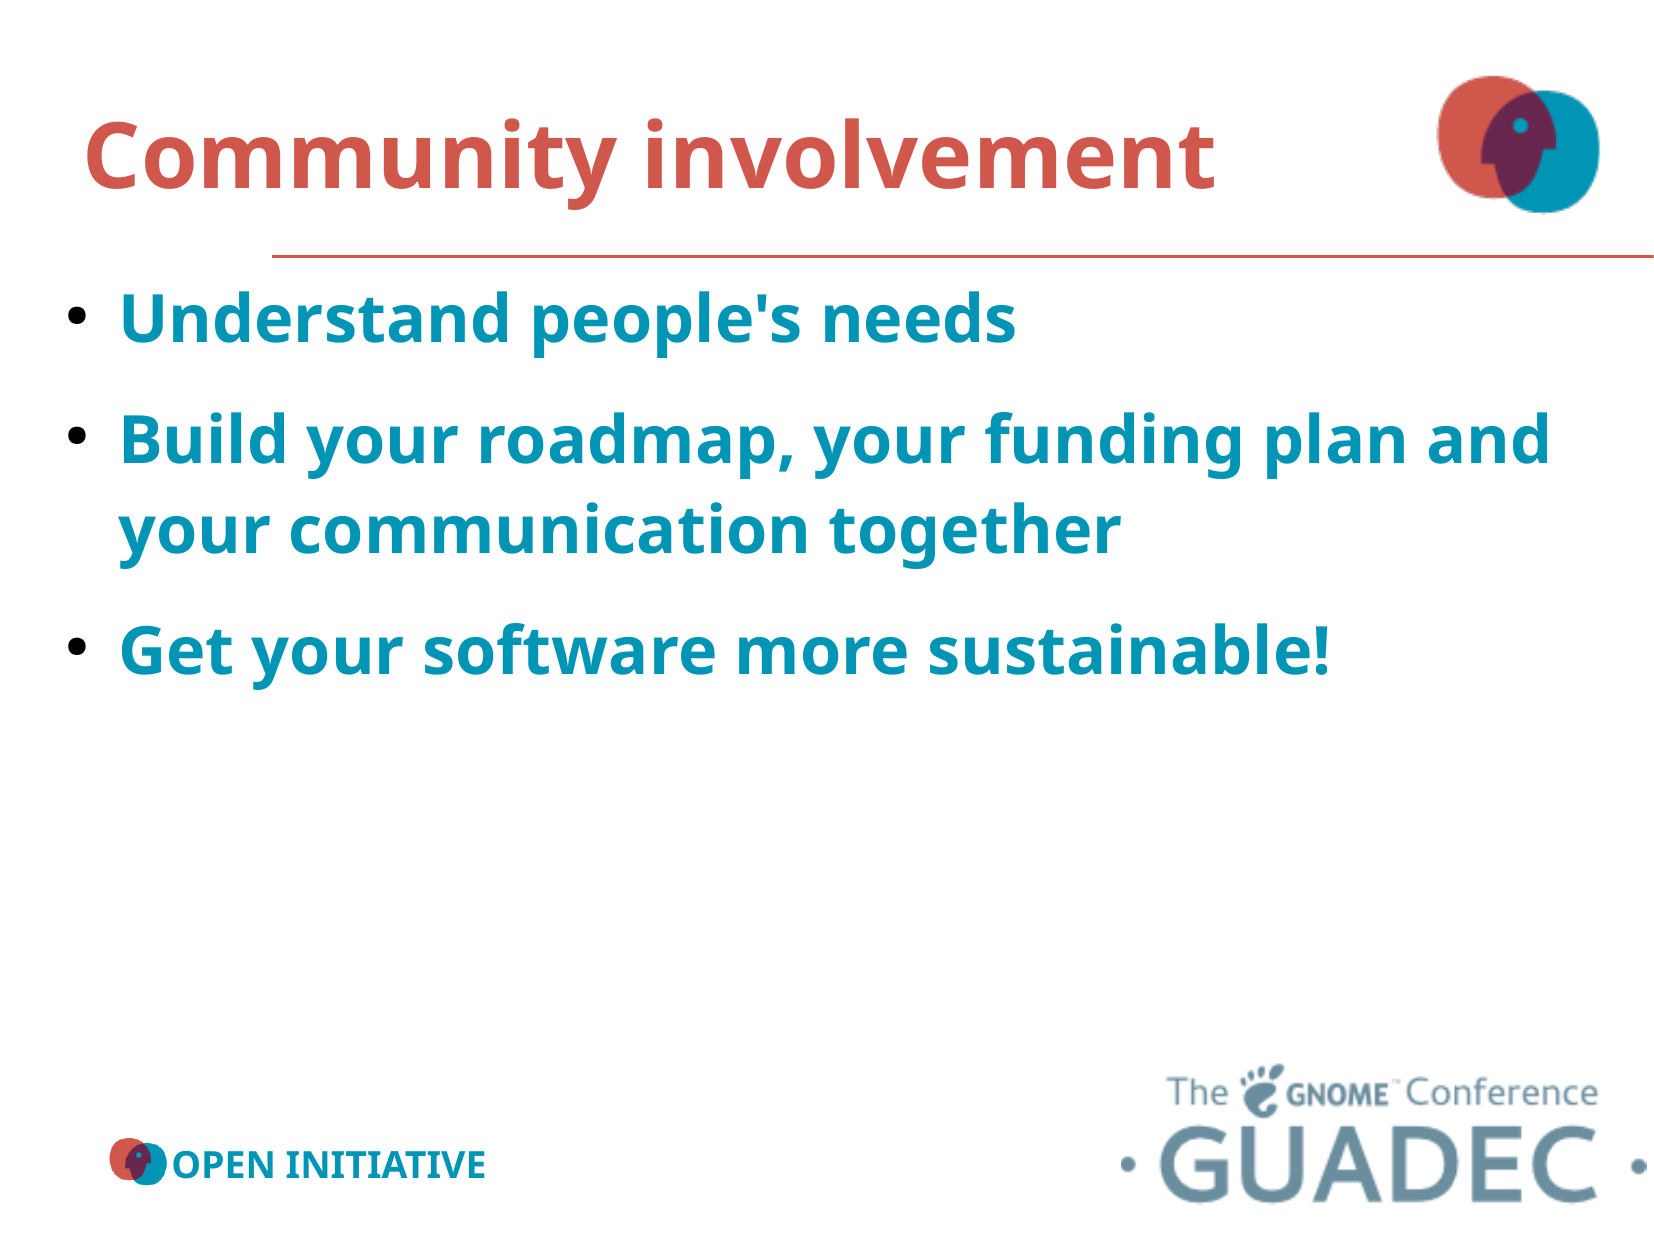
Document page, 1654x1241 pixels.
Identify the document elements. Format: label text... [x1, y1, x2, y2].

list Understand people's needs Build your roadmap, your funding plan and your communication together Get your software more sustainable! [47, 271, 1607, 1193]
picture [1121, 1062, 1647, 1205]
title Community involvement [82, 49, 1453, 257]
picture [1453, 59, 1611, 236]
